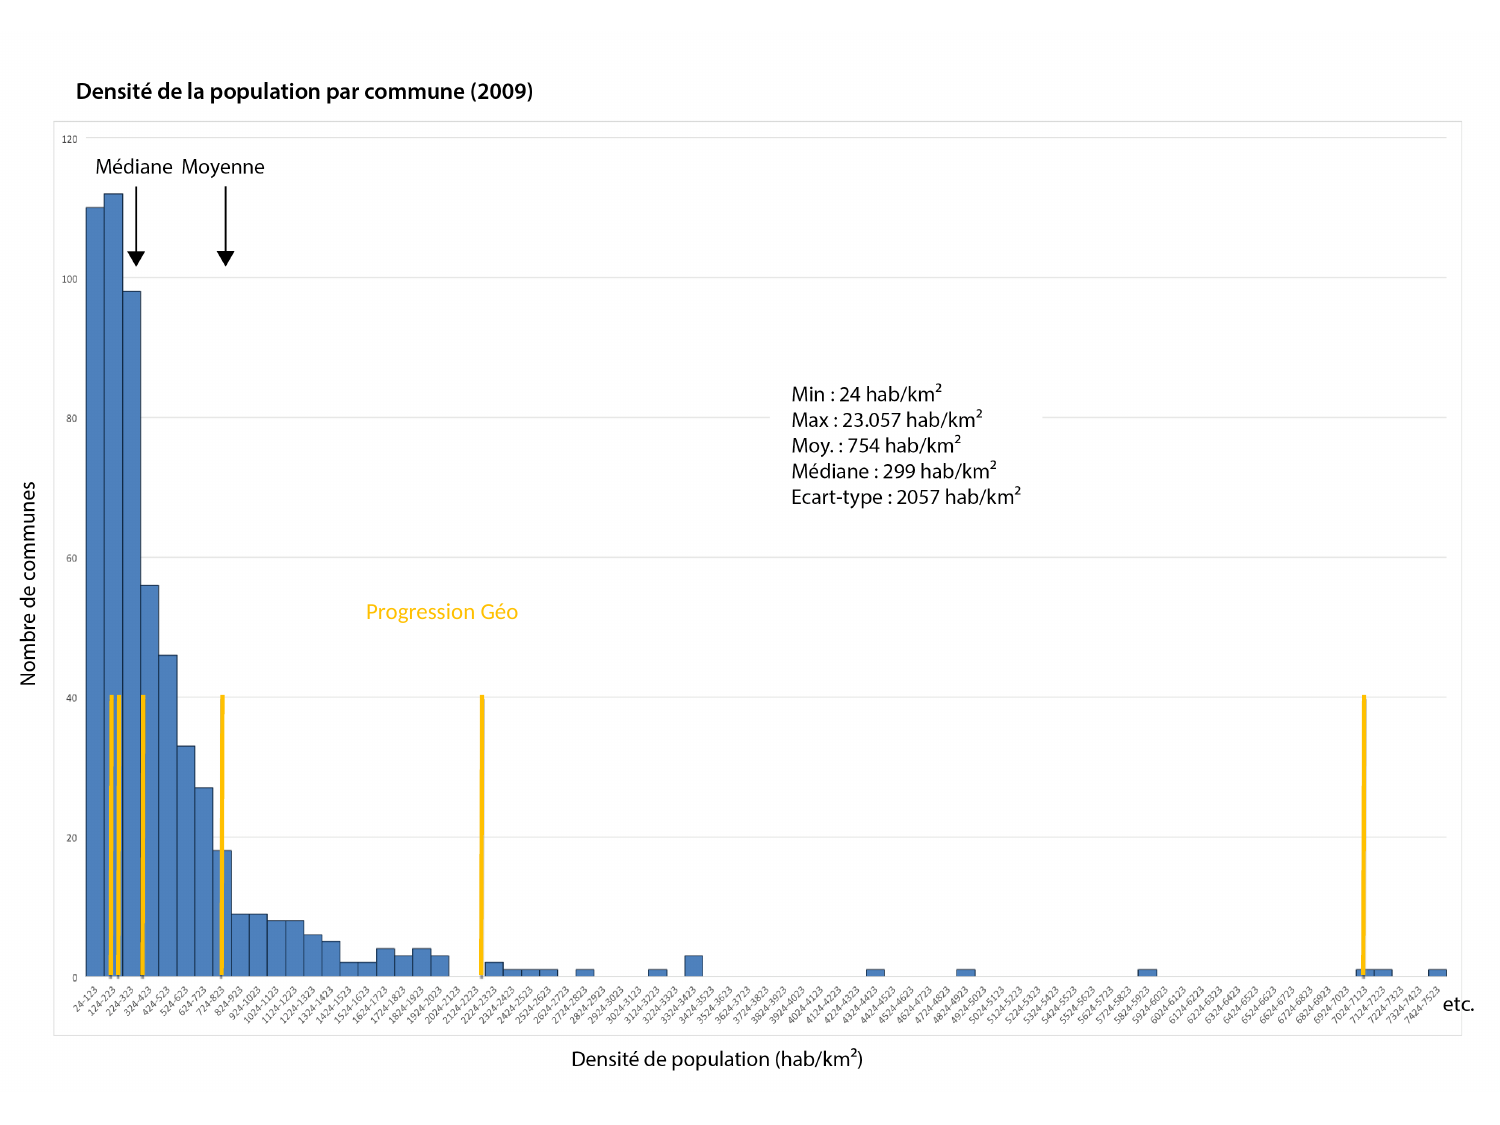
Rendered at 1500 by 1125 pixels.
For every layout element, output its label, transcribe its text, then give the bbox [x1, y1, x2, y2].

picture [0, 31, 1500, 1092]
text_box Progression Géo [351, 589, 535, 632]
